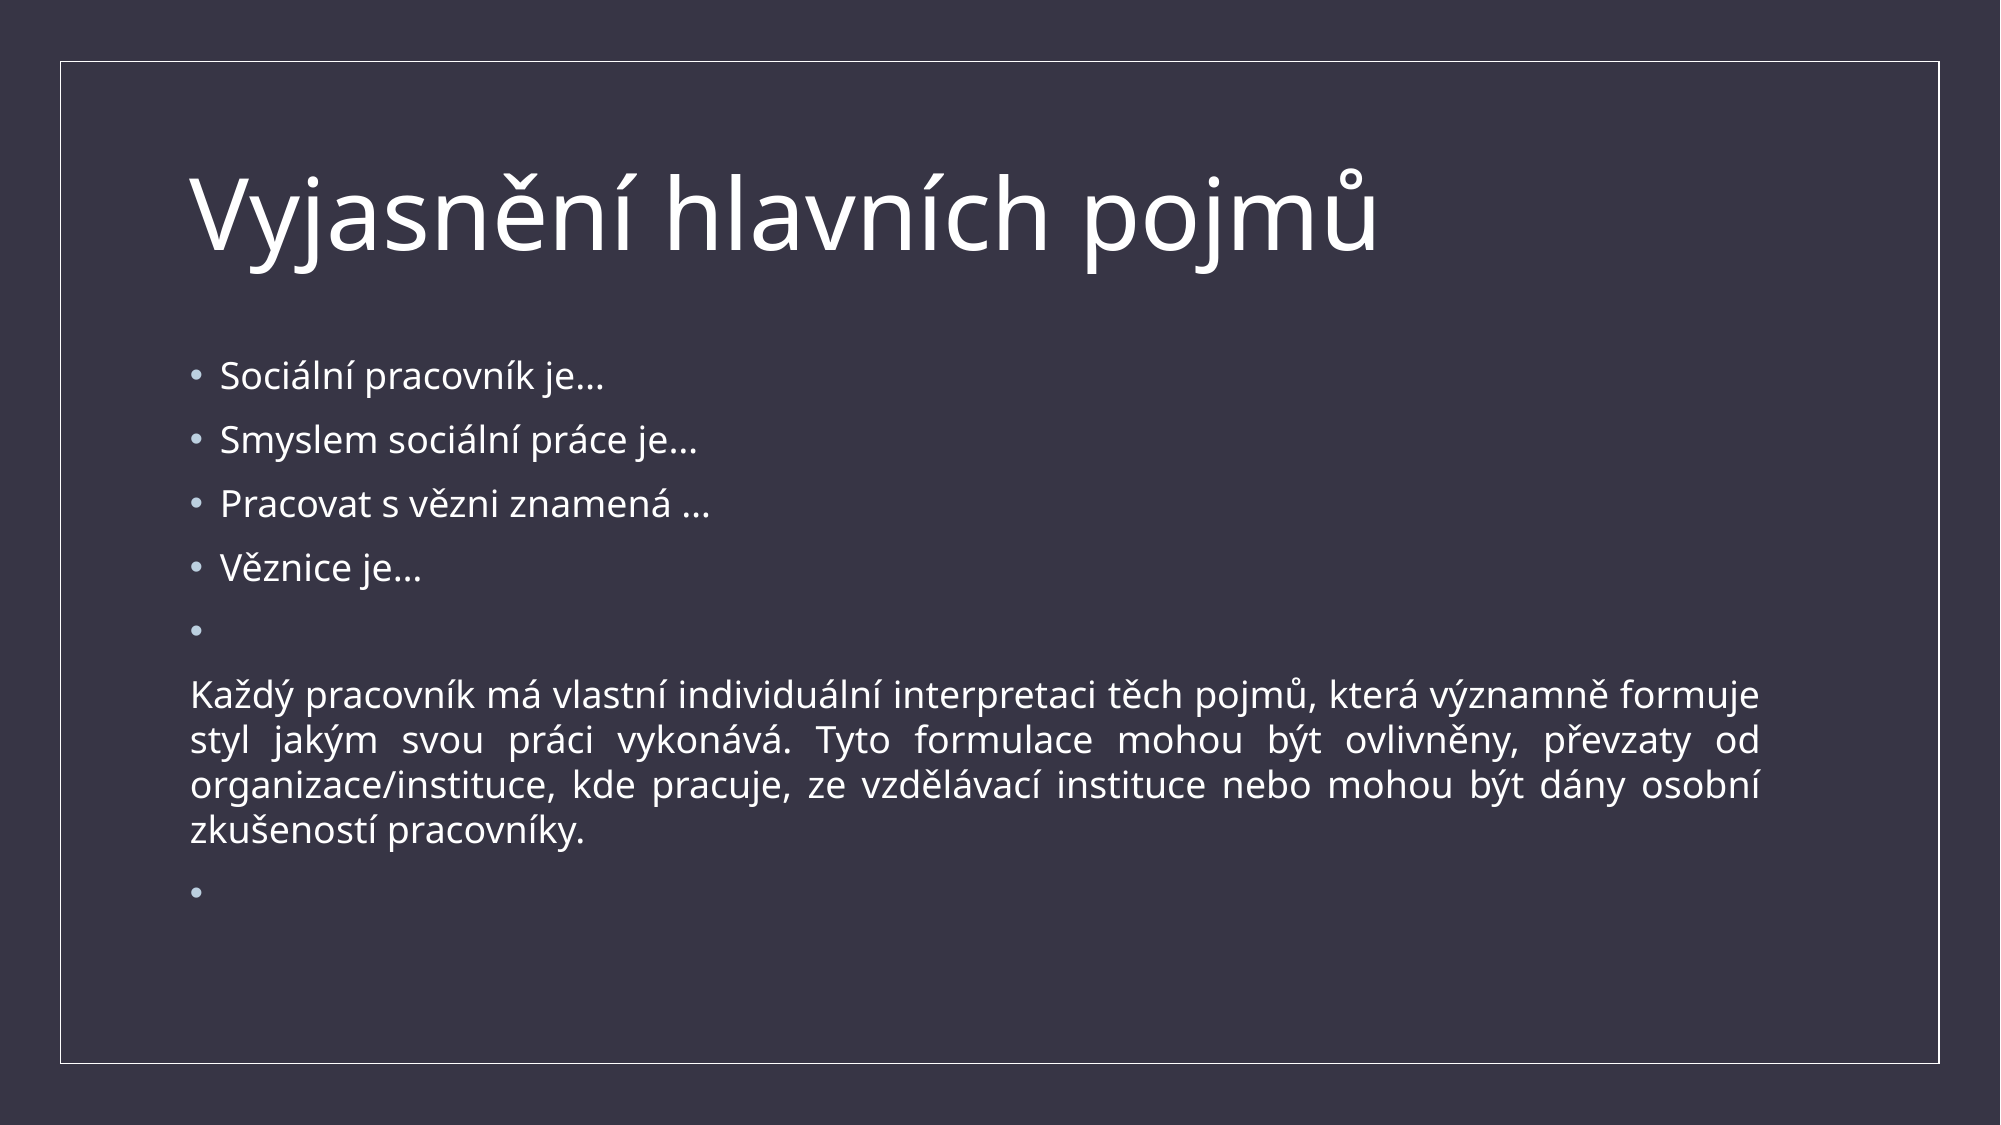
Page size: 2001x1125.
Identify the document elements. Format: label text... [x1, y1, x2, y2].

list Sociální pracovník je… Smyslem sociální práce je… Pracovat s vězni znamená … Věznice je… Každý pracovník má vlastní individuální interpretaci těch pojmů, která významně formuje styl jakým svou práci vykonává. Tyto formulace mohou být ovlivněny, převzaty od organizace/instituce, kde pracuje, ze vzdělávací instituce nebo mohou být dány osobní zkušeností pracovníky. [174, 345, 1825, 991]
title Vyjasnění hlavních pojmů [174, 105, 1825, 331]
